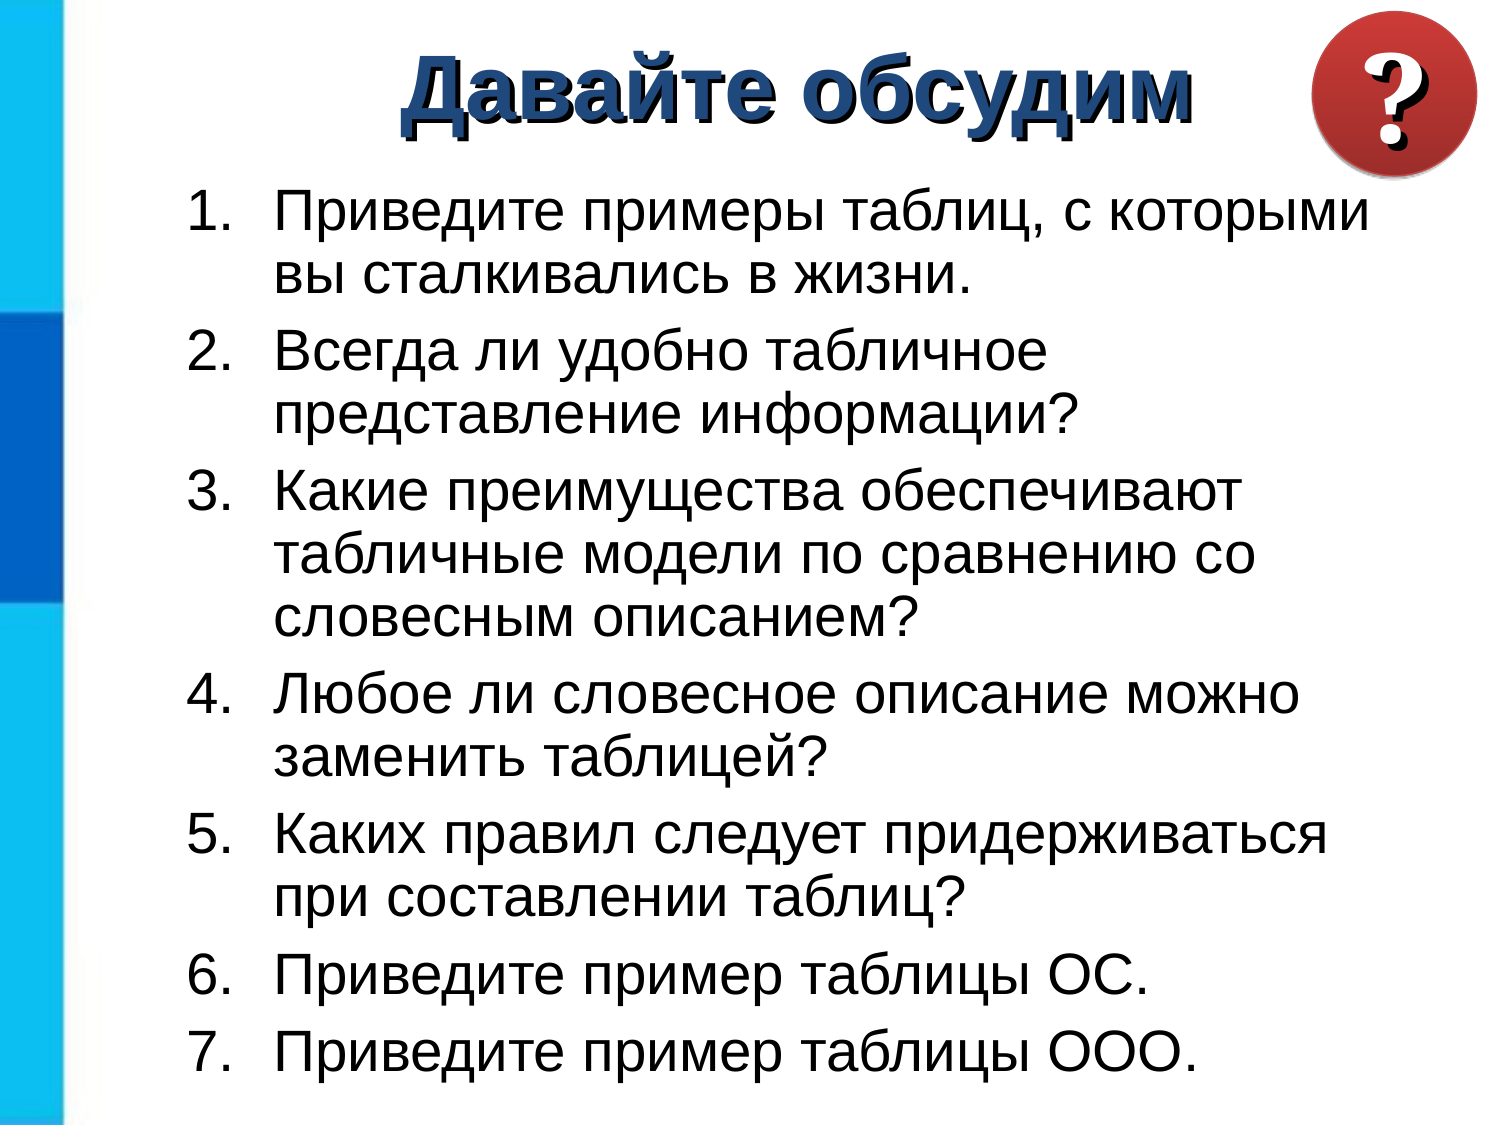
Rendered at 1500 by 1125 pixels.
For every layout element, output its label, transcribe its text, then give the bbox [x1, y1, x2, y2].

text_box ? [1312, 11, 1477, 176]
title Давайте обсудим [171, 30, 1341, 135]
list Приведите примеры таблиц, с которыми вы сталкивались в жизни. Всегда ли удобно табличное представление информации? Какие преимущества обеспечивают табличные модели по сравнению со словесным описанием? Любое ли словесное описание можно заменить таблицей? Каких правил следует придерживаться при составлении таблиц? Приведите пример таблицы ОС. Приведите пример таблицы ООО. [171, 172, 1425, 1125]
picture [0, 0, 1500, 1125]
